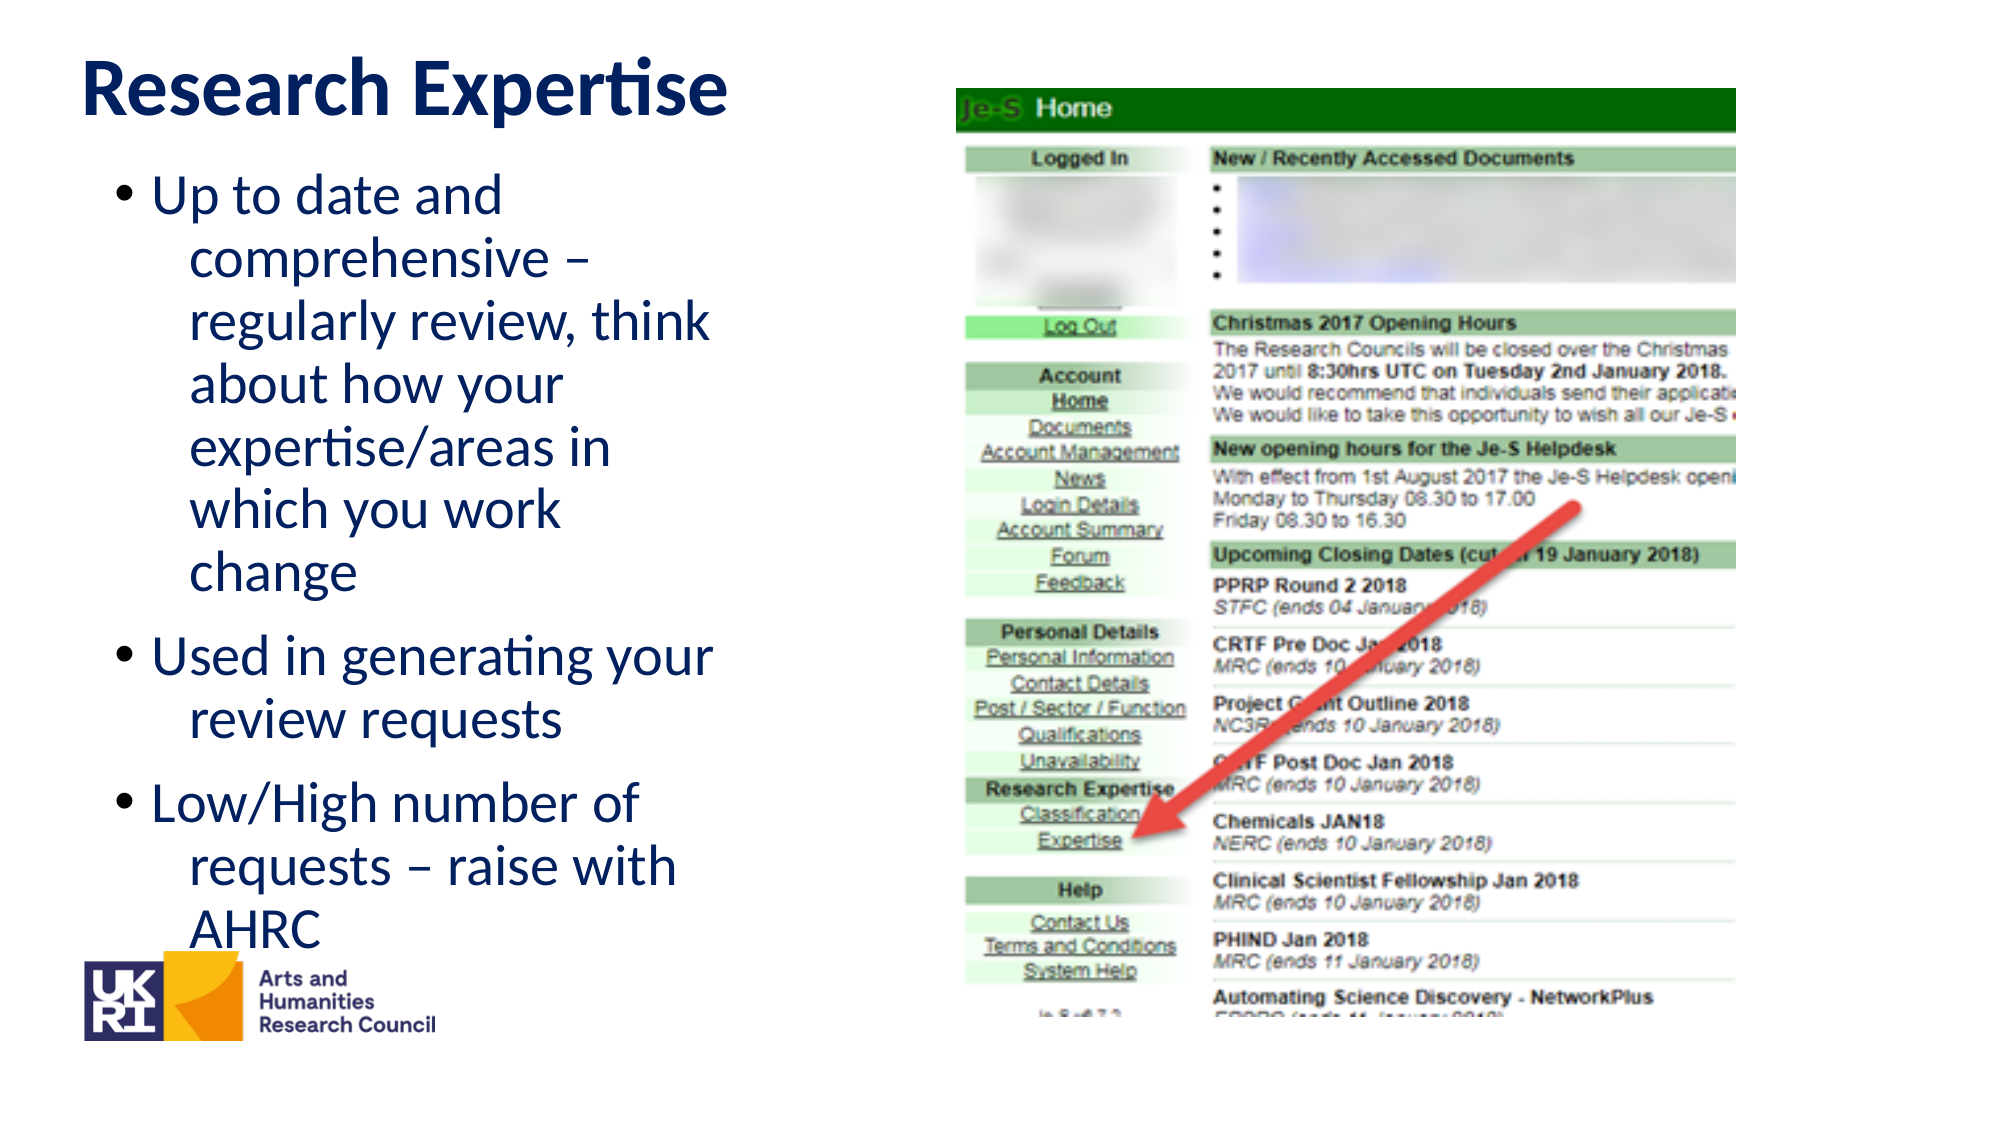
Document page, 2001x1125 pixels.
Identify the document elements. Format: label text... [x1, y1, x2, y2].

picture [956, 88, 1736, 1017]
text_box Up to date and comprehensive – regularly review, think about how your expertise/areas in which you work change Used in generating your review requests Low/High number of requests – raise with AHRC [99, 156, 753, 1086]
text_box Research Expertise [66, 25, 1983, 142]
